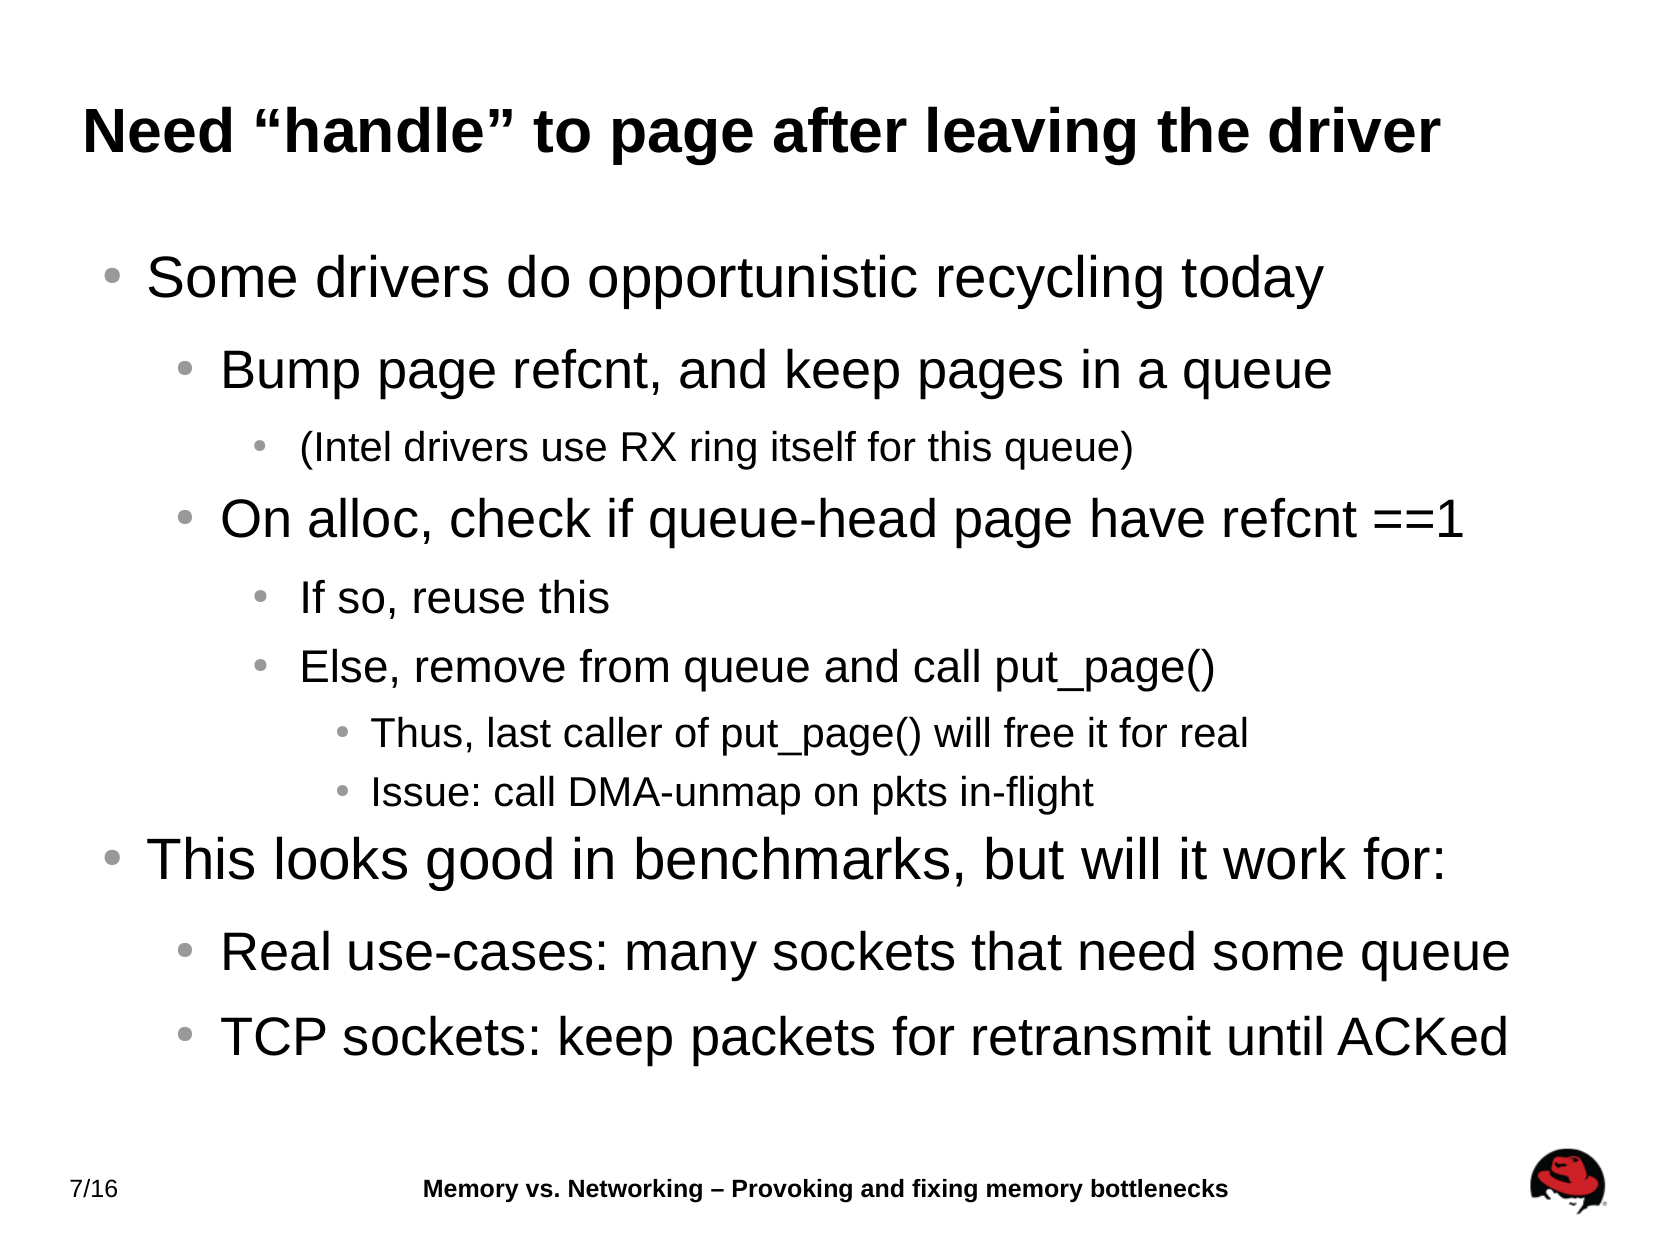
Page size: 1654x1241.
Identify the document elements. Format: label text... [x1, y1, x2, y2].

picture [1529, 1146, 1613, 1224]
text_box [82, 37, 1571, 226]
list Some drivers do opportunistic recycling today Bump page refcnt, and keep pages in a queue (Intel drivers use RX ring itself for this queue) On alloc, check if queue-head page have refcnt ==1 If so, reuse this Else, remove from queue and call put_page() Thus, last caller of put_page() will free it for real Issue: call DMA-unmap on pkts in-flight This looks good in benchmarks, but will it work for: Real use-cases: many sockets that need some queue TCP sockets: keep packets for retransmit until ACKed [86, 244, 1576, 1067]
